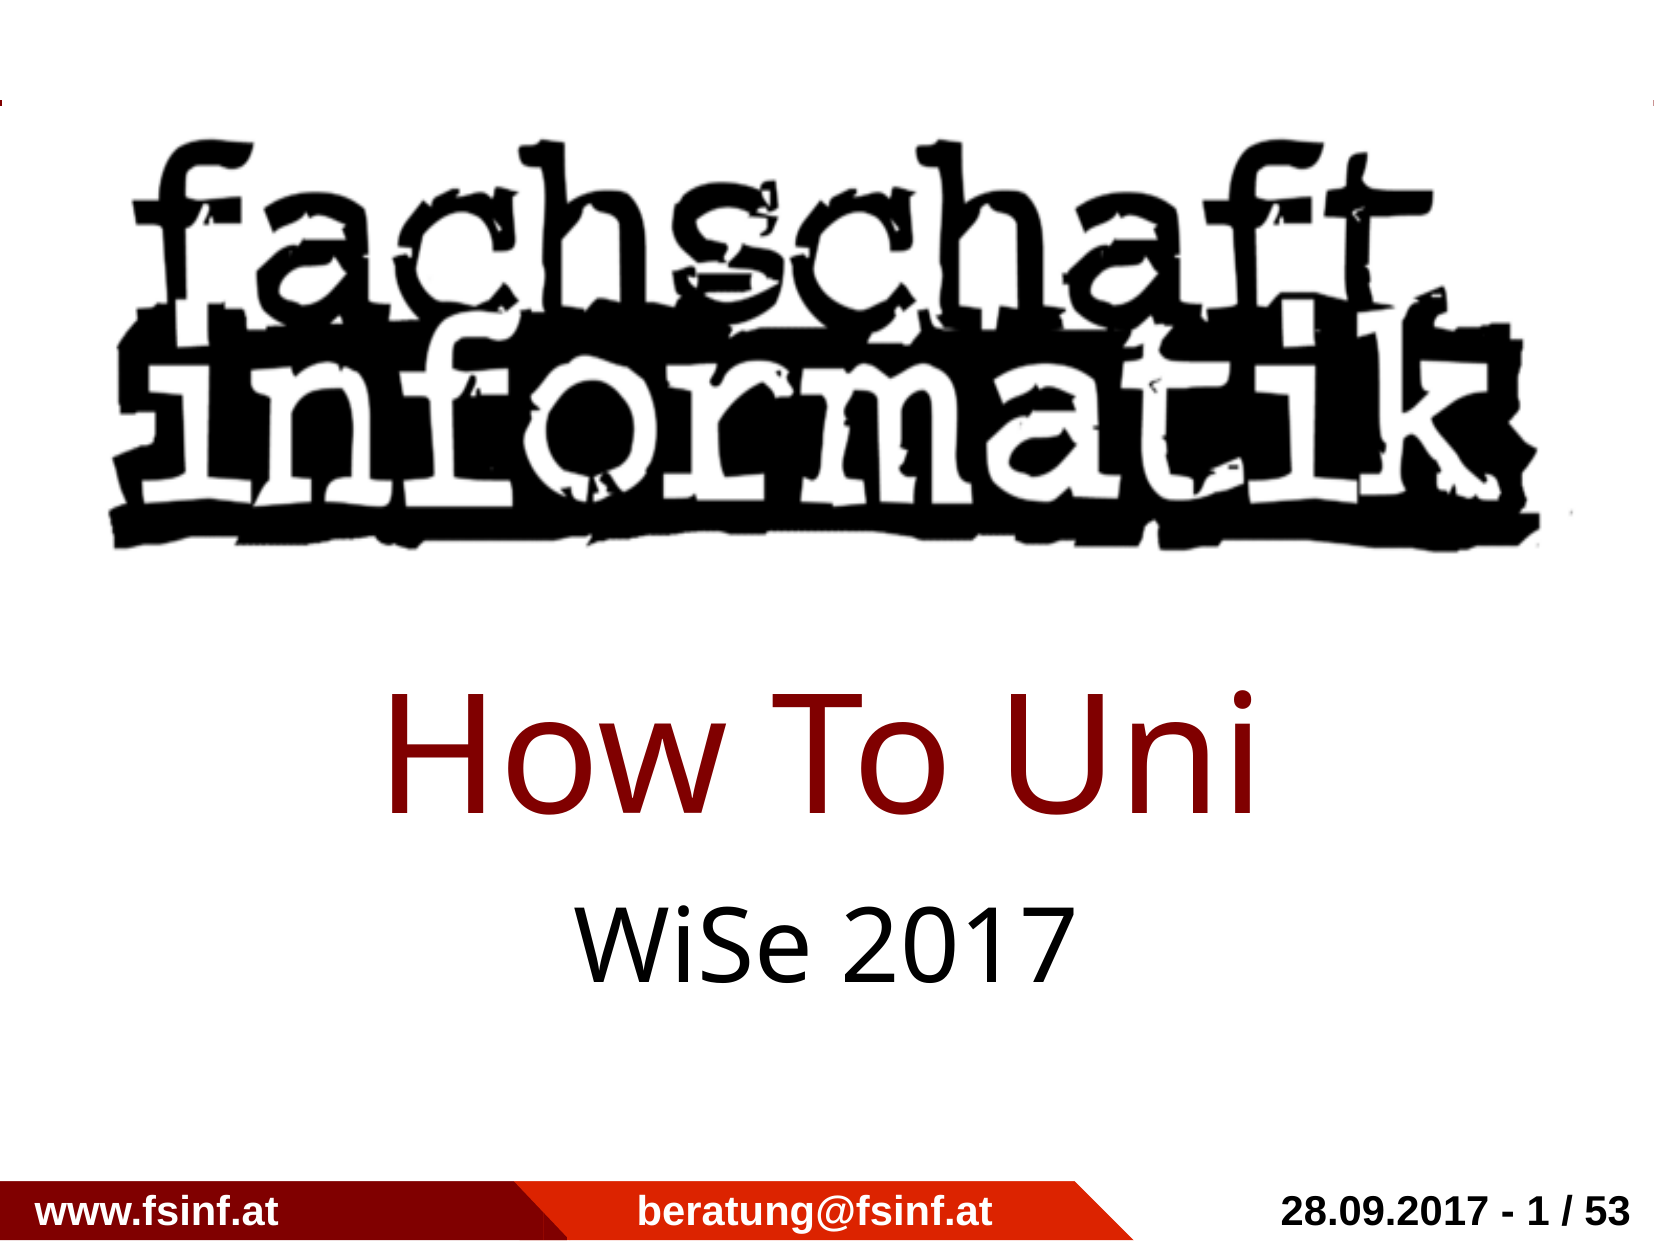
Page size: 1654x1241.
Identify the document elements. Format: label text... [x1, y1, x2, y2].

title How To Uni [106, 662, 1536, 820]
text_box WiSe 2017 [0, 820, 1654, 1063]
picture [2, 5, 1654, 662]
